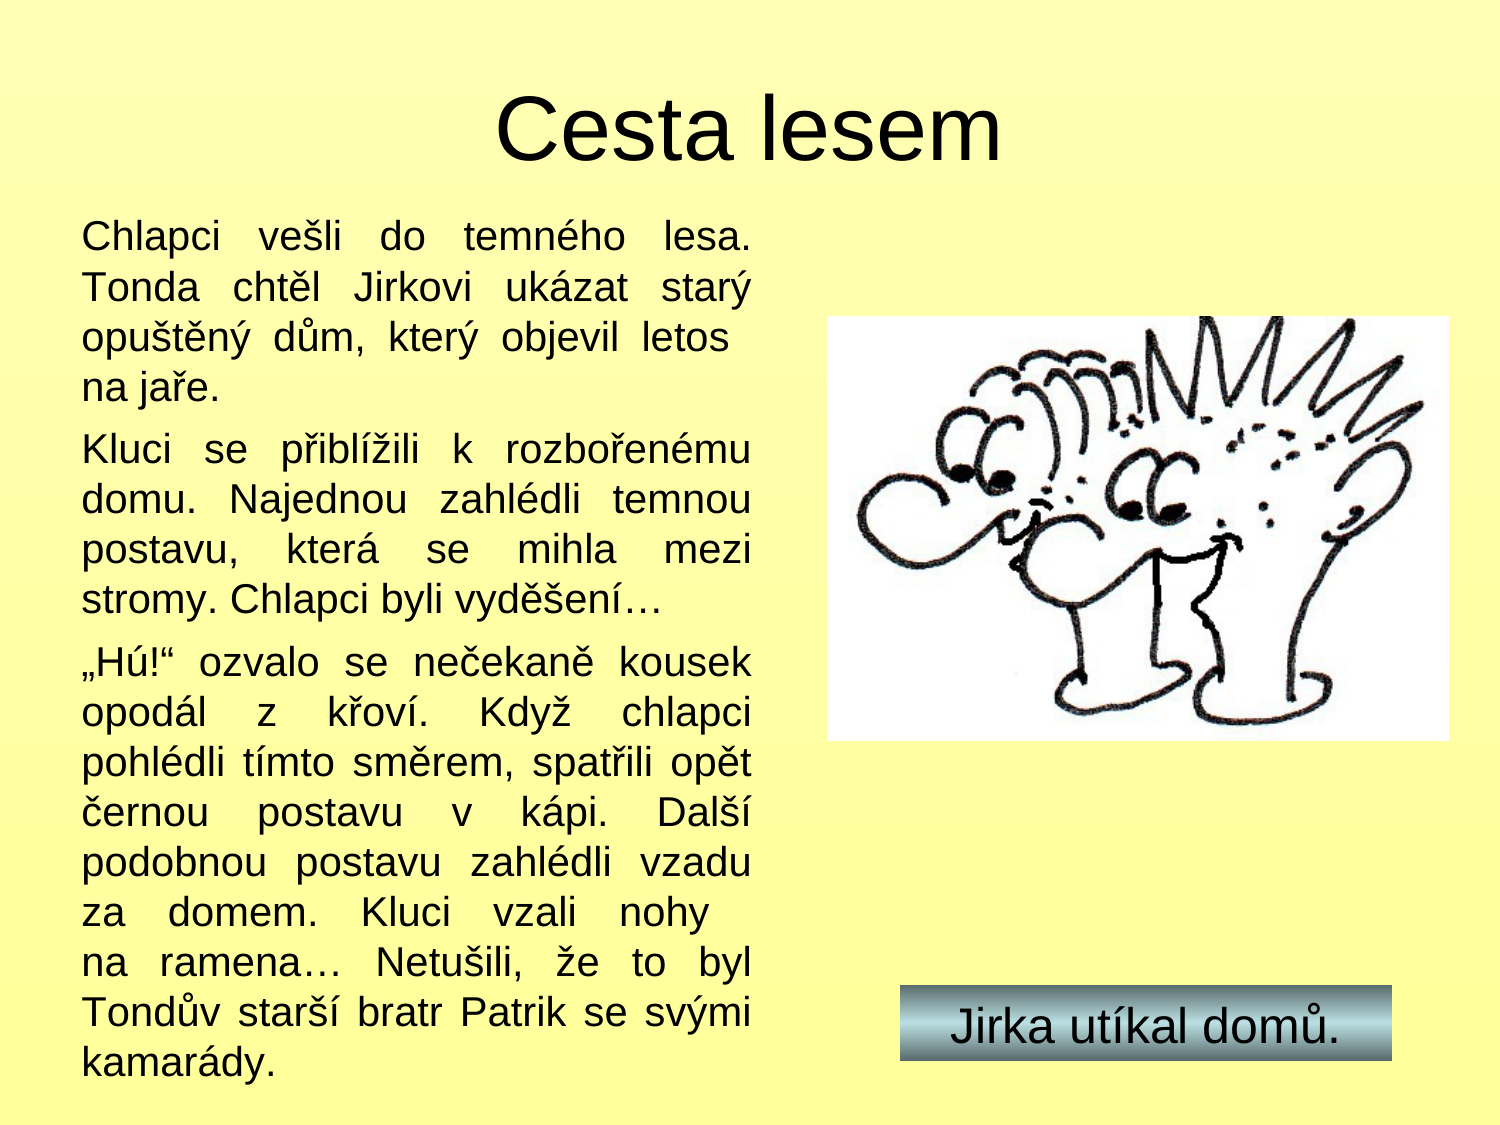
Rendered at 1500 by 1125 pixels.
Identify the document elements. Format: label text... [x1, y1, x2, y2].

title Cesta lesem [75, 30, 1426, 218]
text_box Chlapci vešli do temného lesa. Tonda chtěl Jirkovi ukázat starý opuštěný dům, který objevil letos na jaře. Kluci se přiblížili k rozbořenému domu. Najednou zahlédli temnou postavu, která se mihla mezi stromy. Chlapci byli vyděšení… „Hú!“ ozvalo se nečekaně kousek opodál z křoví. Když chlapci pohlédli tímto směrem, spatřili opět černou postavu v kápi. Další podobnou postavu zahlédli vzadu za domem. Kluci vzali nohy na ramena… Netušili, že to byl Tondův starší bratr Patrik se svými kamarády. [66, 201, 768, 1093]
picture [827, 316, 1449, 741]
text_box Jirka utíkal domů. [900, 985, 1392, 1061]
